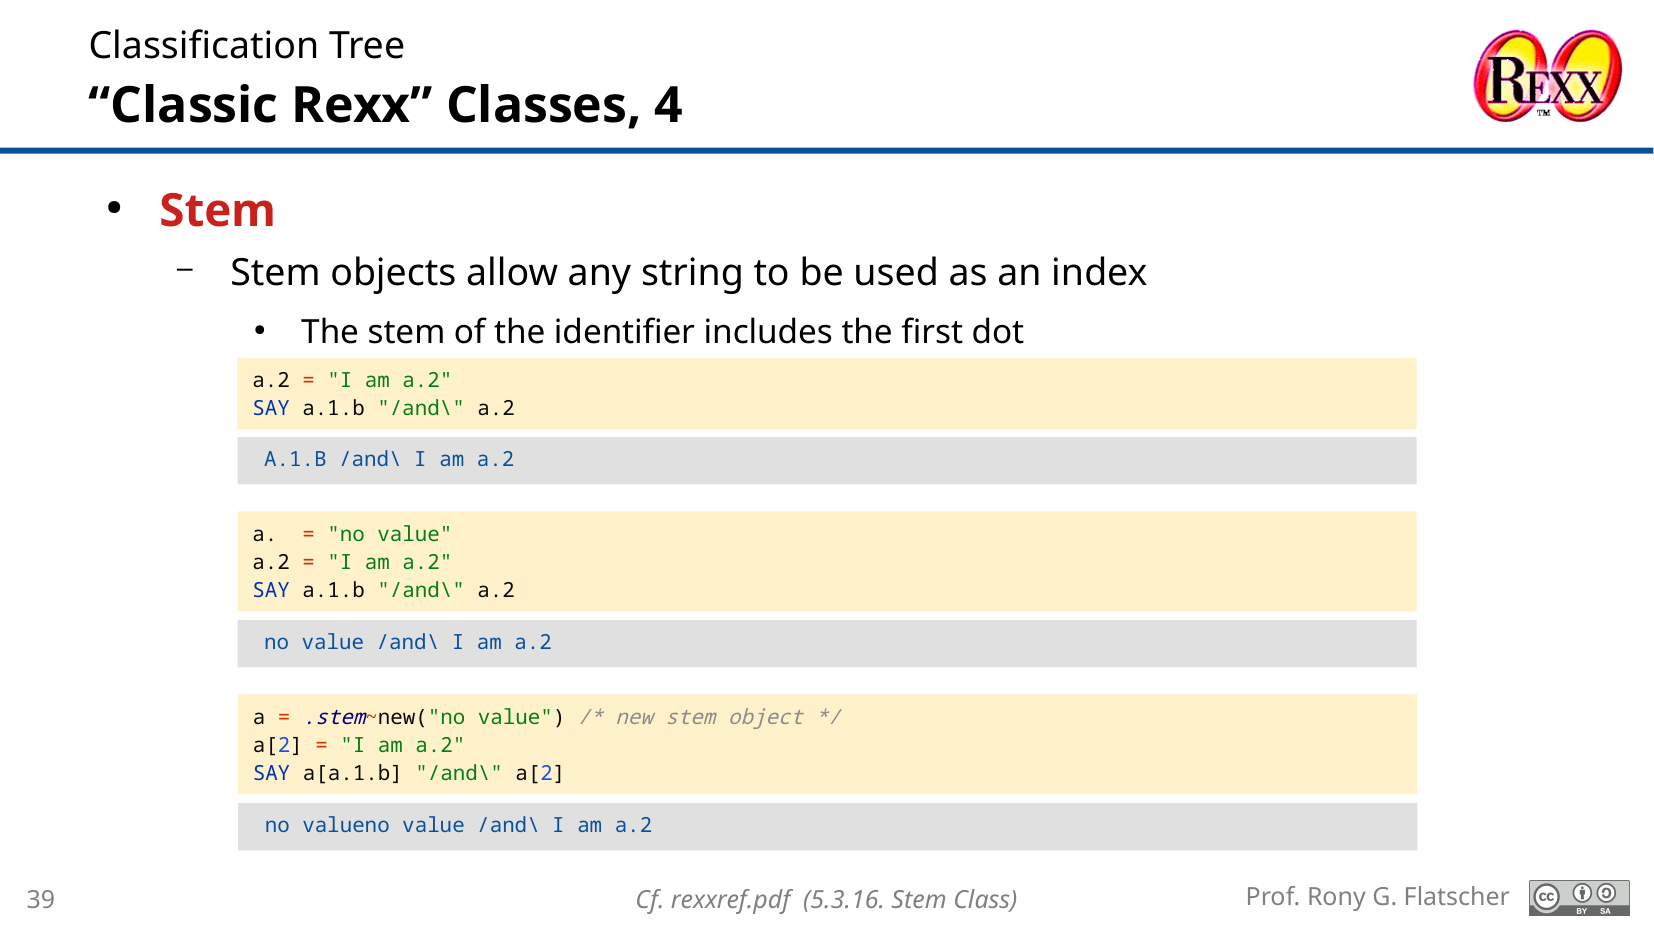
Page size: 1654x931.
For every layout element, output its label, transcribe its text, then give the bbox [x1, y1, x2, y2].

text_box no value /and\ I am a.2 [237, 620, 1417, 668]
text_box a = .stem~new("no value") /* new stem object */ a[2] = "I am a.2" SAY a[a.1.b] "/and\" a[2] [238, 694, 1418, 791]
text_box no valueno value /and\ I am a.2 [238, 803, 1418, 851]
list Stem Stem objects allow any string to be used as an index The stem of the identifier includes the first dot [88, 177, 1577, 857]
text_box a.2 = "I am a.2" SAY a.1.b "/and\" a.2 [237, 357, 1417, 427]
text_box a. = "no value" a.2 = "I am a.2" SAY a.1.b "/and\" a.2 [237, 511, 1417, 608]
text_box String [237, 608, 1417, 612]
text_box Cf. rexxref.pdf (5.3.16. Stem Class) [0, 874, 1654, 922]
title Classification Tree [29, 0, 1654, 59]
text_box A.1.B /and\ I am a.2 [237, 437, 1417, 485]
text_box String [238, 791, 1418, 795]
title “Classic Rexx” Classes, 4 [29, 59, 1654, 148]
